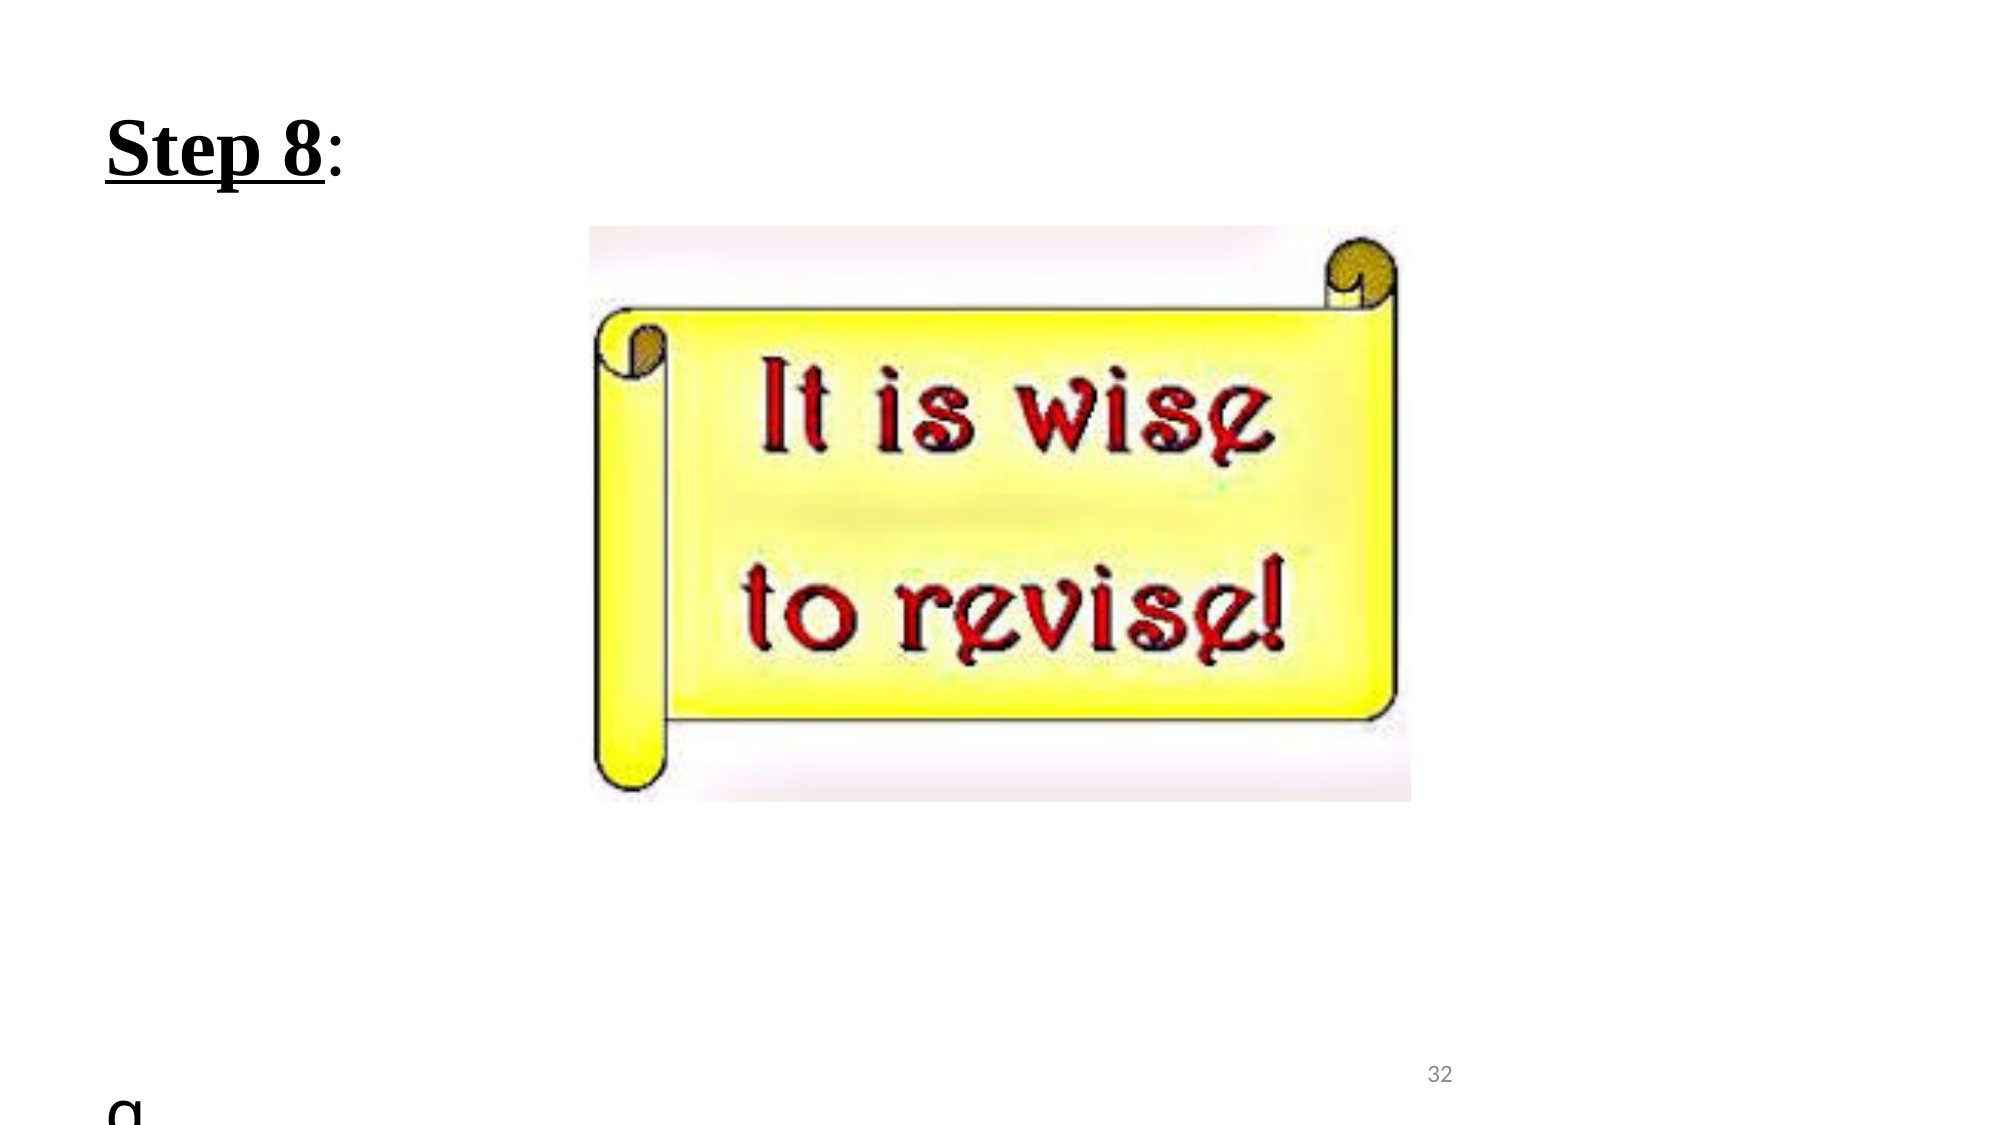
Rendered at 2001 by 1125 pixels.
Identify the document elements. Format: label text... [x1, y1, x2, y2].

picture [589, 226, 1411, 802]
text_box [1412, 1042, 1863, 1103]
text_box Step 8: [90, 84, 1974, 1125]
